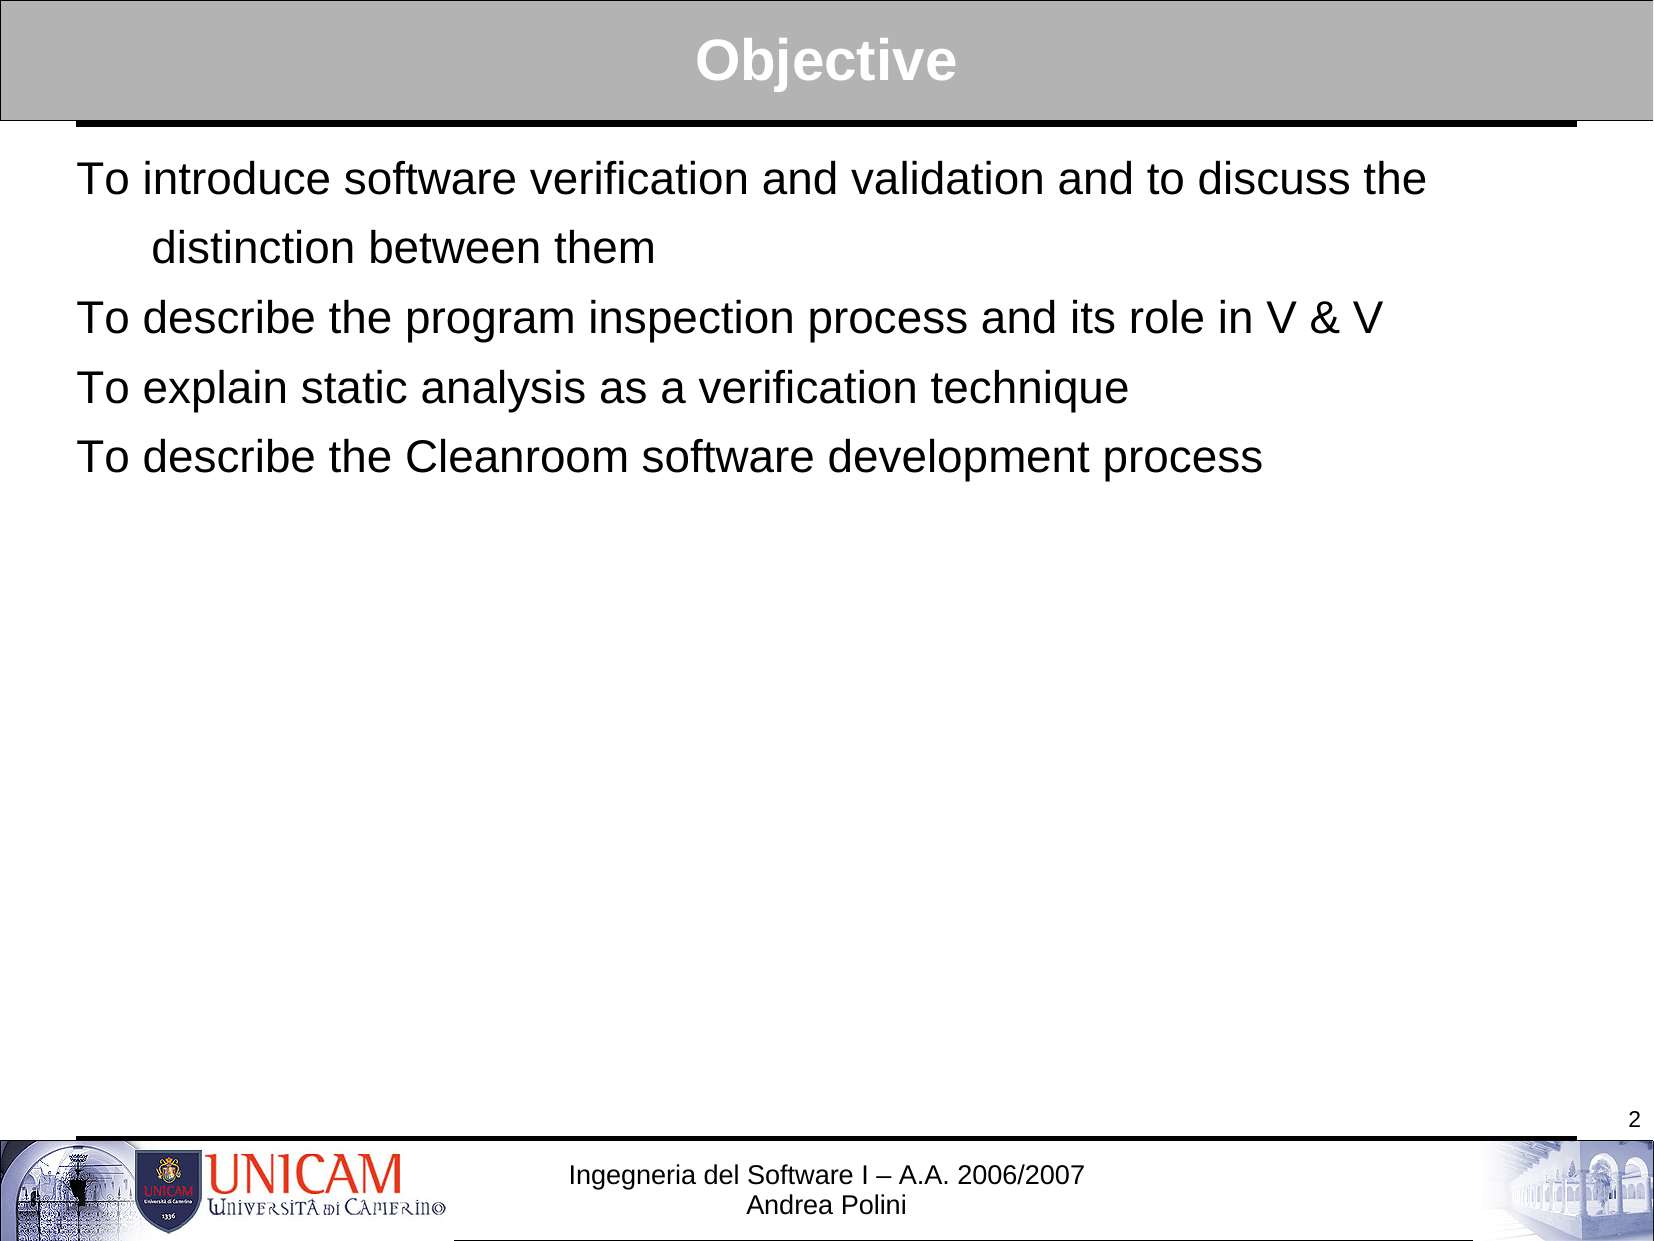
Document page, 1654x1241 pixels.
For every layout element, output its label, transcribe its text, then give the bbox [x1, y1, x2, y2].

title Objective [0, 0, 1653, 121]
picture [0, 1141, 454, 1241]
list To introduce software verification and validation and to discuss the distinction between them To describe the program inspection process and its role in V & V To explain static analysis as a verification technique To describe the Cleanroom software development process [76, 152, 1577, 671]
picture [1473, 1141, 1654, 1241]
